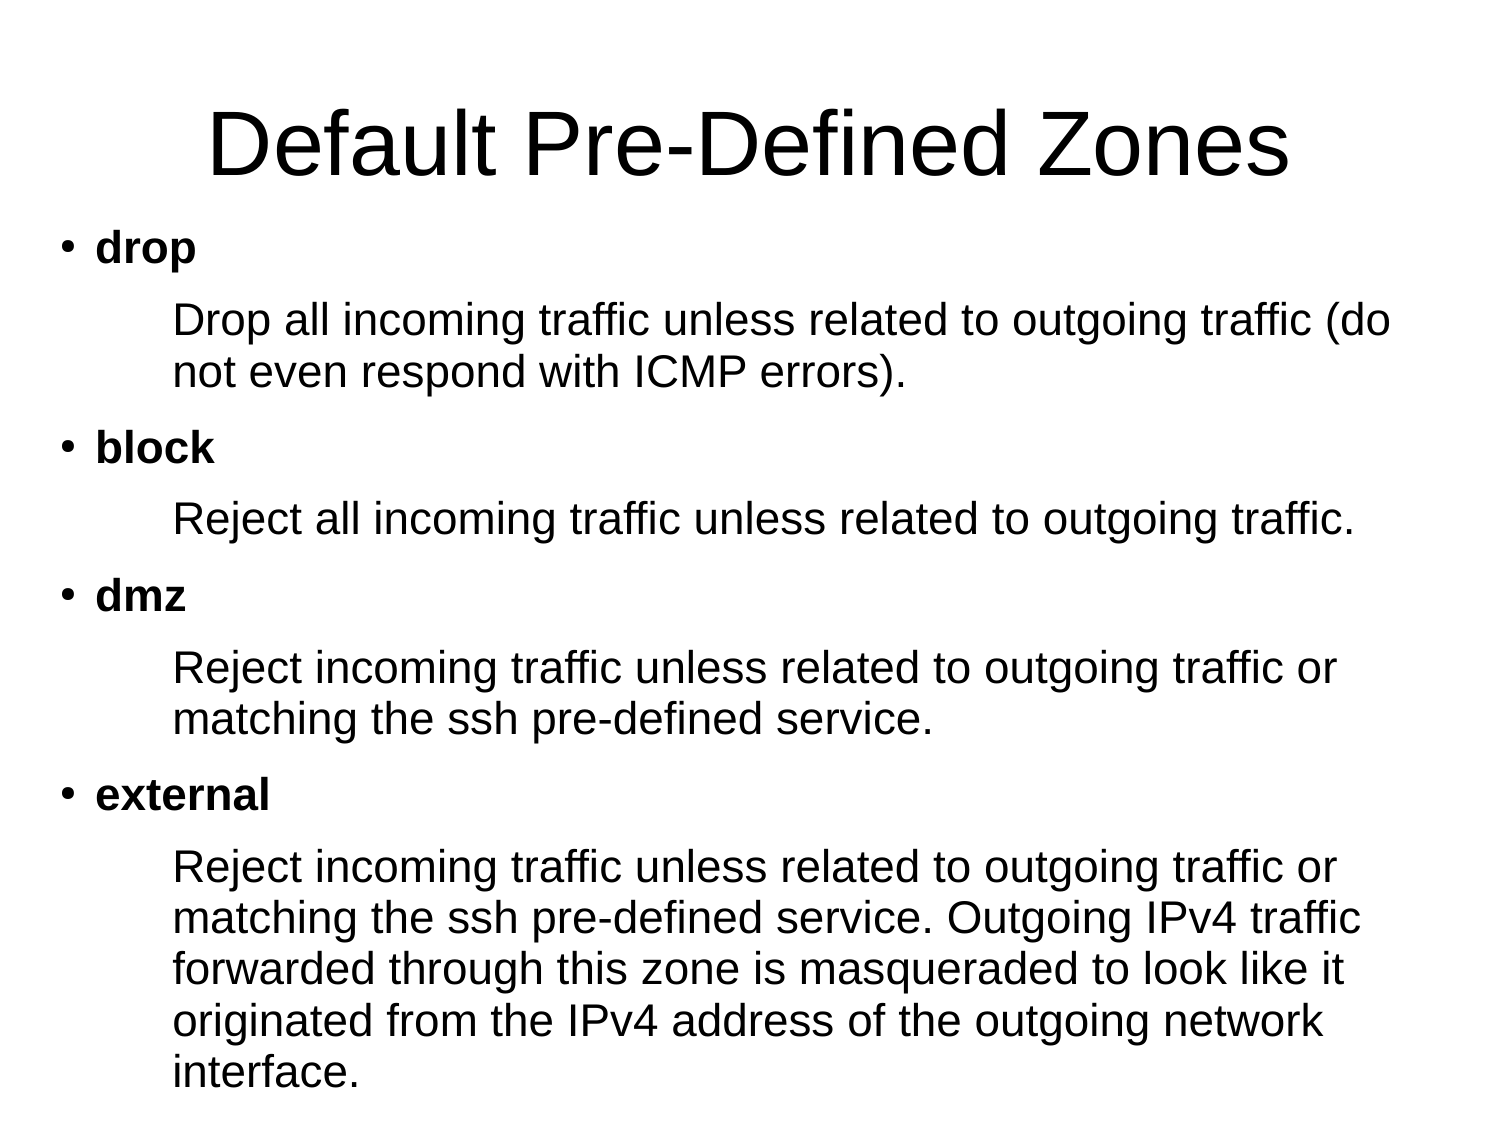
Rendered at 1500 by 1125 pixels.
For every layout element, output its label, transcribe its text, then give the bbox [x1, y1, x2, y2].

text_box drop Drop all incoming traffic unless related to outgoing traffic (do not even respond with ICMP errors). block Reject all incoming traffic unless related to outgoing traffic. dmz Reject incoming traffic unless related to outgoing traffic or matching the ssh pre-defined service. external Reject incoming traffic unless related to outgoing traffic or matching the ssh pre-defined service. Outgoing IPv4 traffic forwarded through this zone is masqueraded to look like it originated from the IPv4 address of the outgoing network interface. [45, 214, 1426, 1125]
title Default Pre-Defined Zones [75, 45, 1425, 214]
